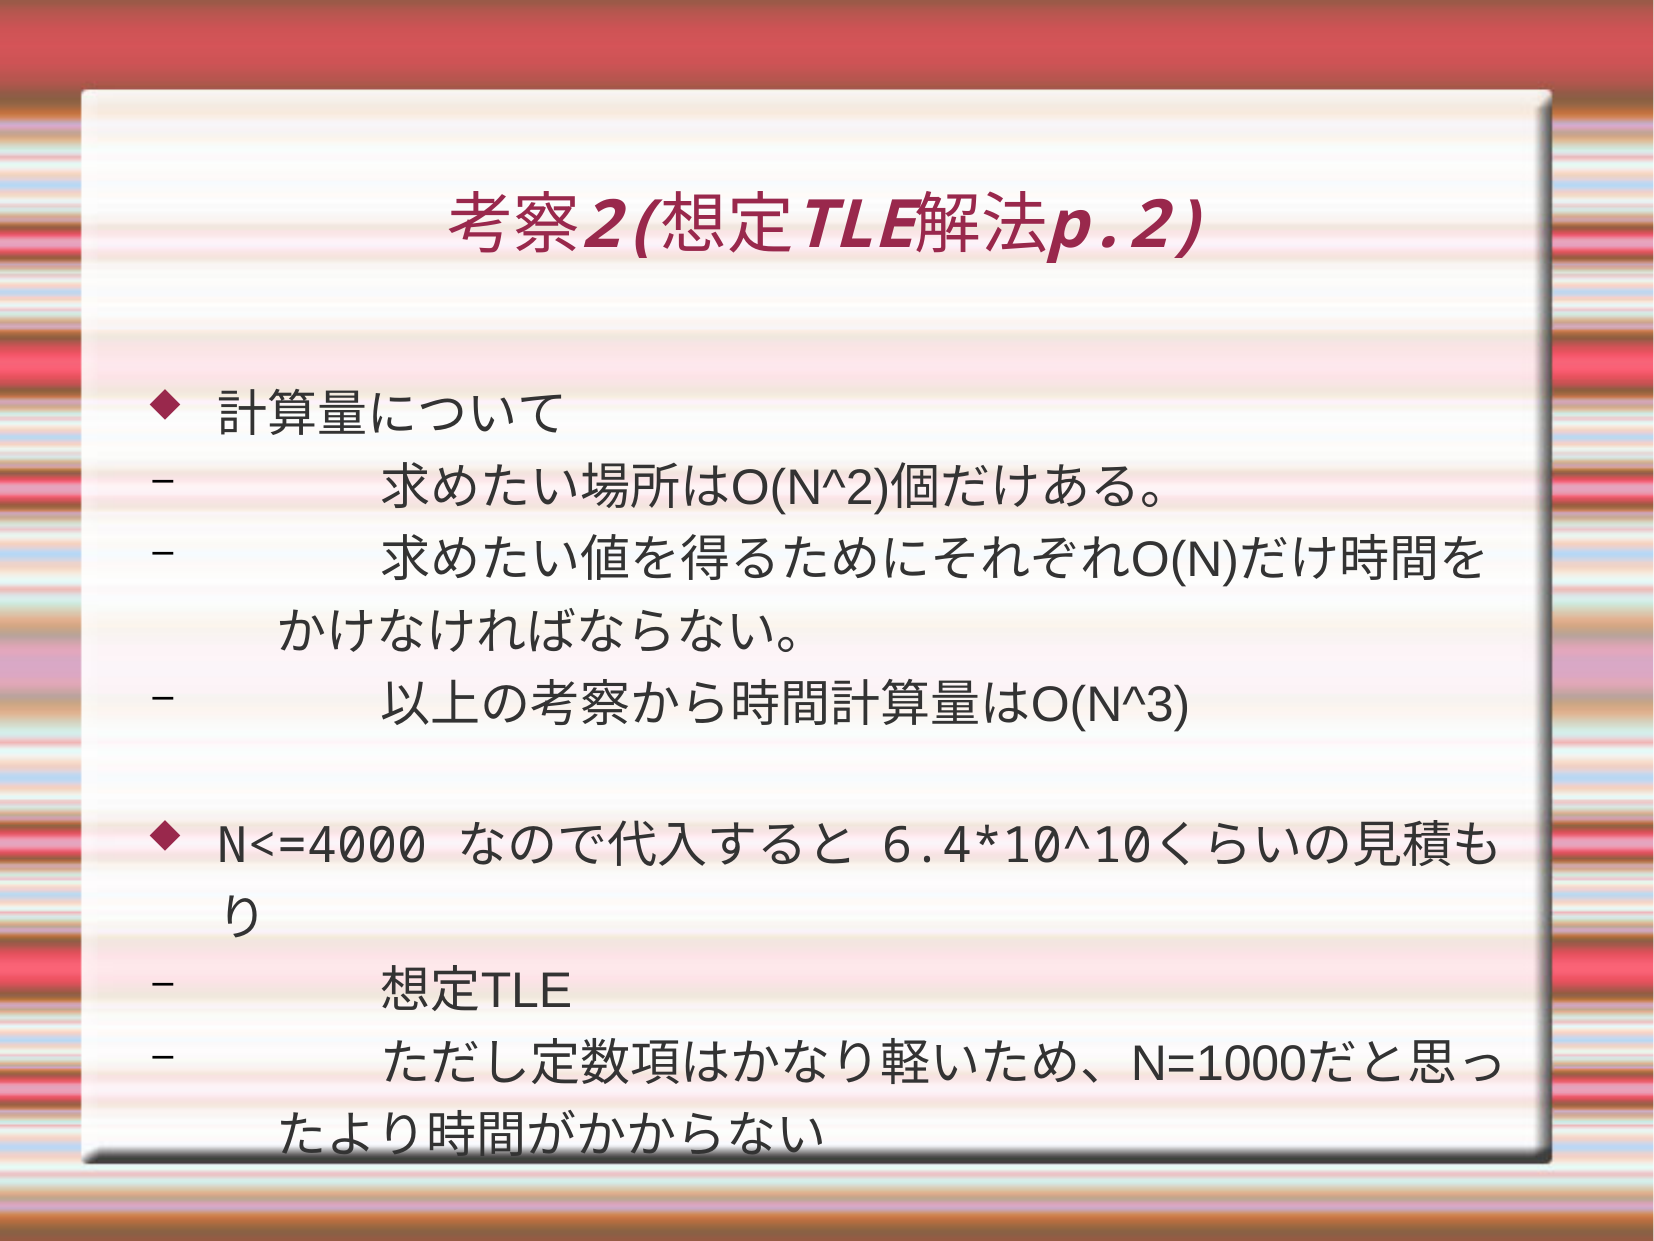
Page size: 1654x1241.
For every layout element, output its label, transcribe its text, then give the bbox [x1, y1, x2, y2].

picture [0, 0, 1654, 1241]
list 計算量について 求めたい場所はO(N^2)個だけある。 求めたい値を得るためにそれぞれO(N)だけ時間をかけなければならない。 以上の考察から時間計算量はO(N^3) N<=4000 なので代入すると 6.4*10^10くらいの見積もり 想定TLE ただし定数項はかなり軽いため、N=1000だと思ったより時間がかからない [134, 305, 1516, 1087]
title 考察2(想定TLE解法p.2) [121, 114, 1534, 322]
